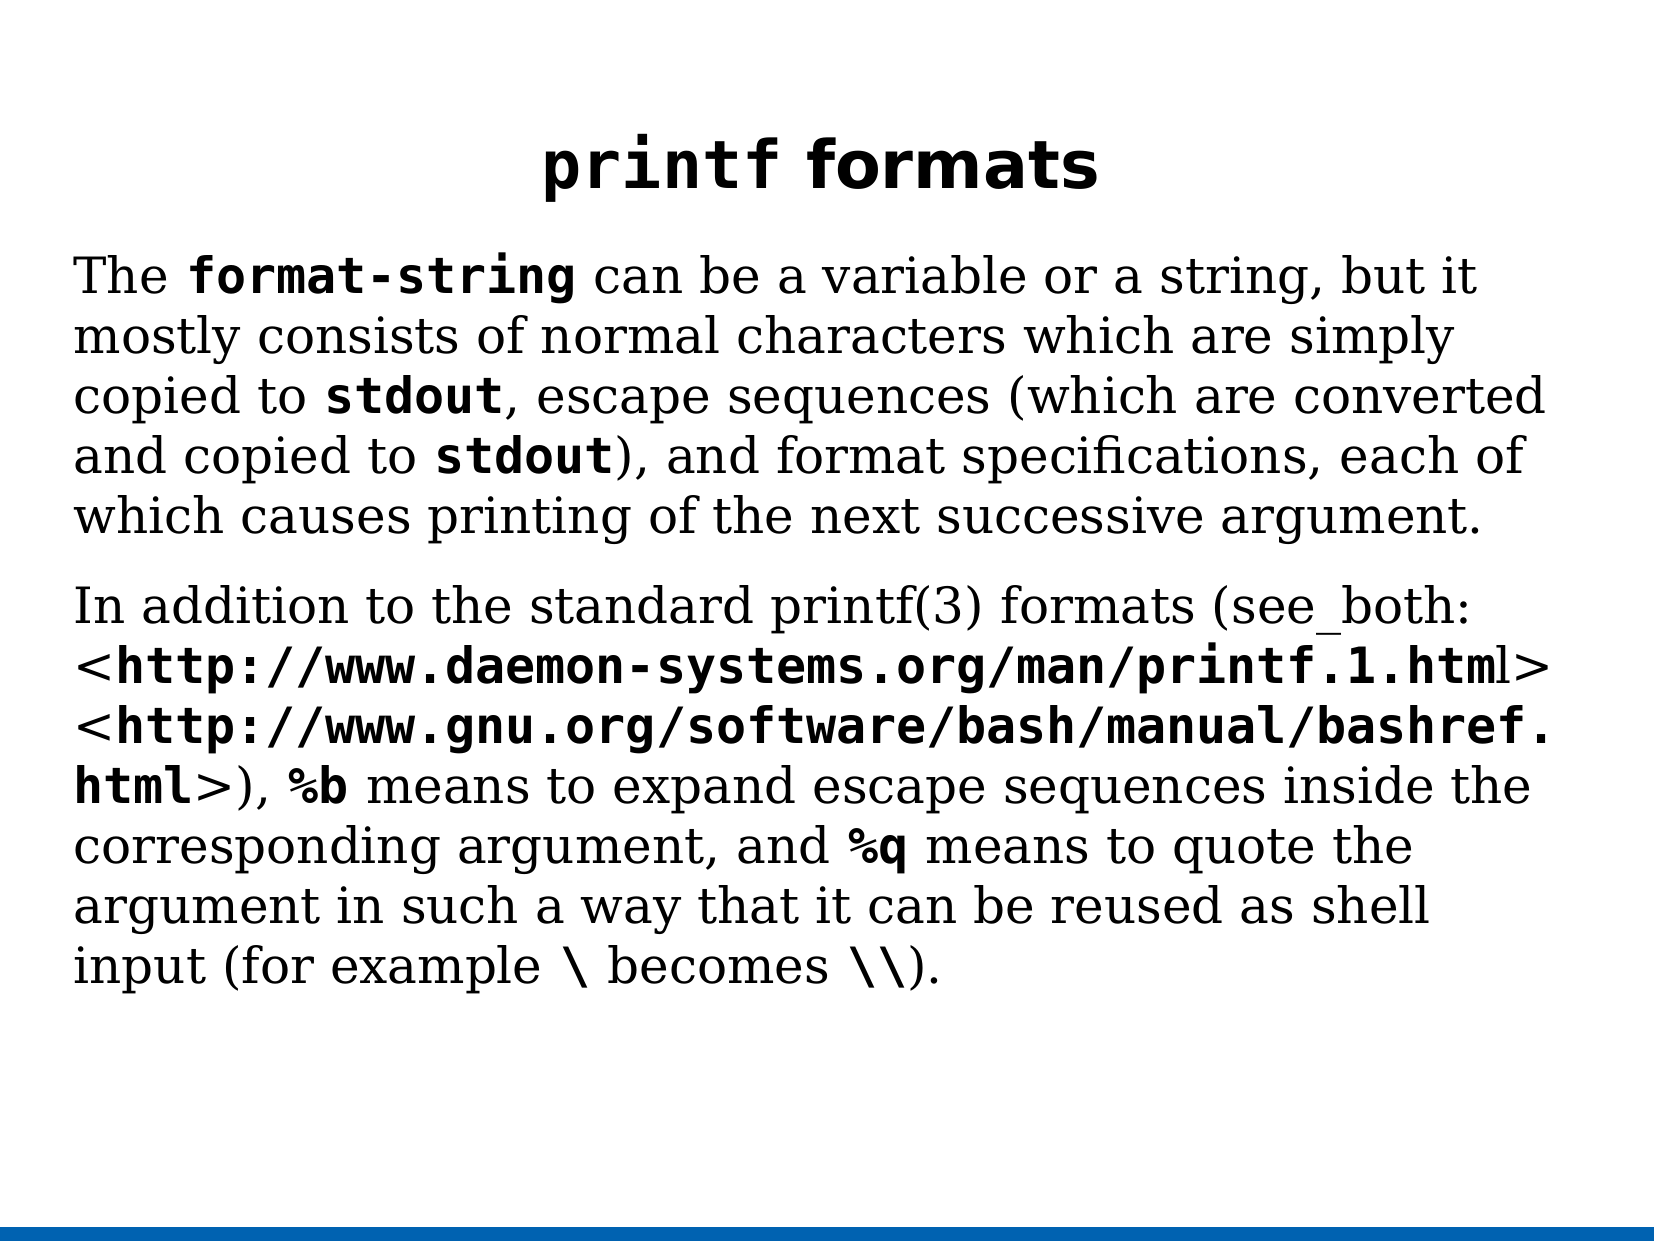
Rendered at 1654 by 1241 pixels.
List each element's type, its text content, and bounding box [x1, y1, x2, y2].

title printf formats [76, 59, 1565, 236]
list The format-string can be a variable or a string, but it mostly consists of normal characters which are simply copied to stdout, escape sequences (which are converted and copied to stdout), and format specifications, each of which causes printing of the next successive argument. In addition to the standard printf(3) formats (see_both: <http://www.daemon-systems.org/man/printf.1.html> <http://www.gnu.org/software/bash/manual/bashref.html>), %b means to expand escape sequences inside the corresponding argument, and %q means to quote the argument in such a way that it can be reused as shell input (for example \ becomes \\). [59, 236, 1595, 1056]
